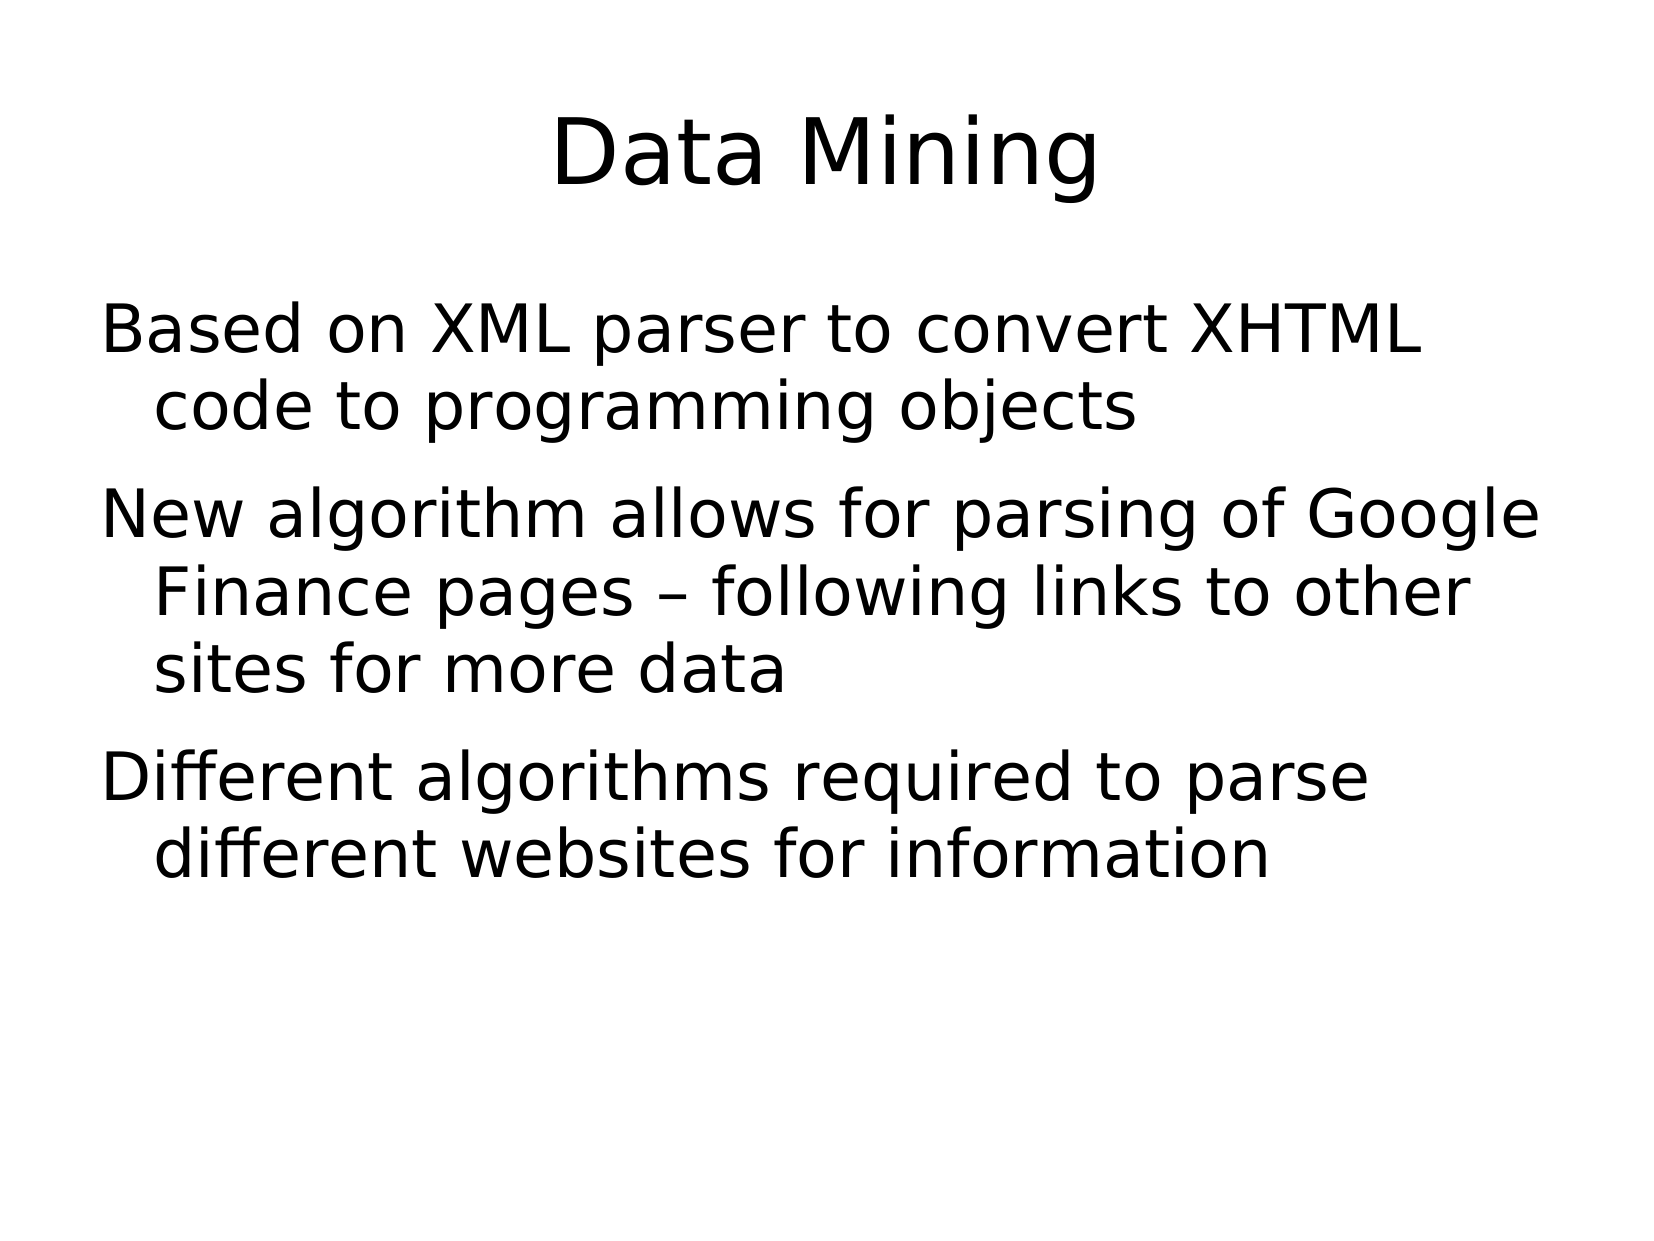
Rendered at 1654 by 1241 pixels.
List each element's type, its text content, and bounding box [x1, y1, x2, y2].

title Data Mining [82, 49, 1571, 257]
list Based on XML parser to convert XHTML code to programming objects New algorithm allows for parsing of Google Finance pages – following links to other sites for more data Different algorithms required to parse different websites for information [82, 290, 1571, 1109]
